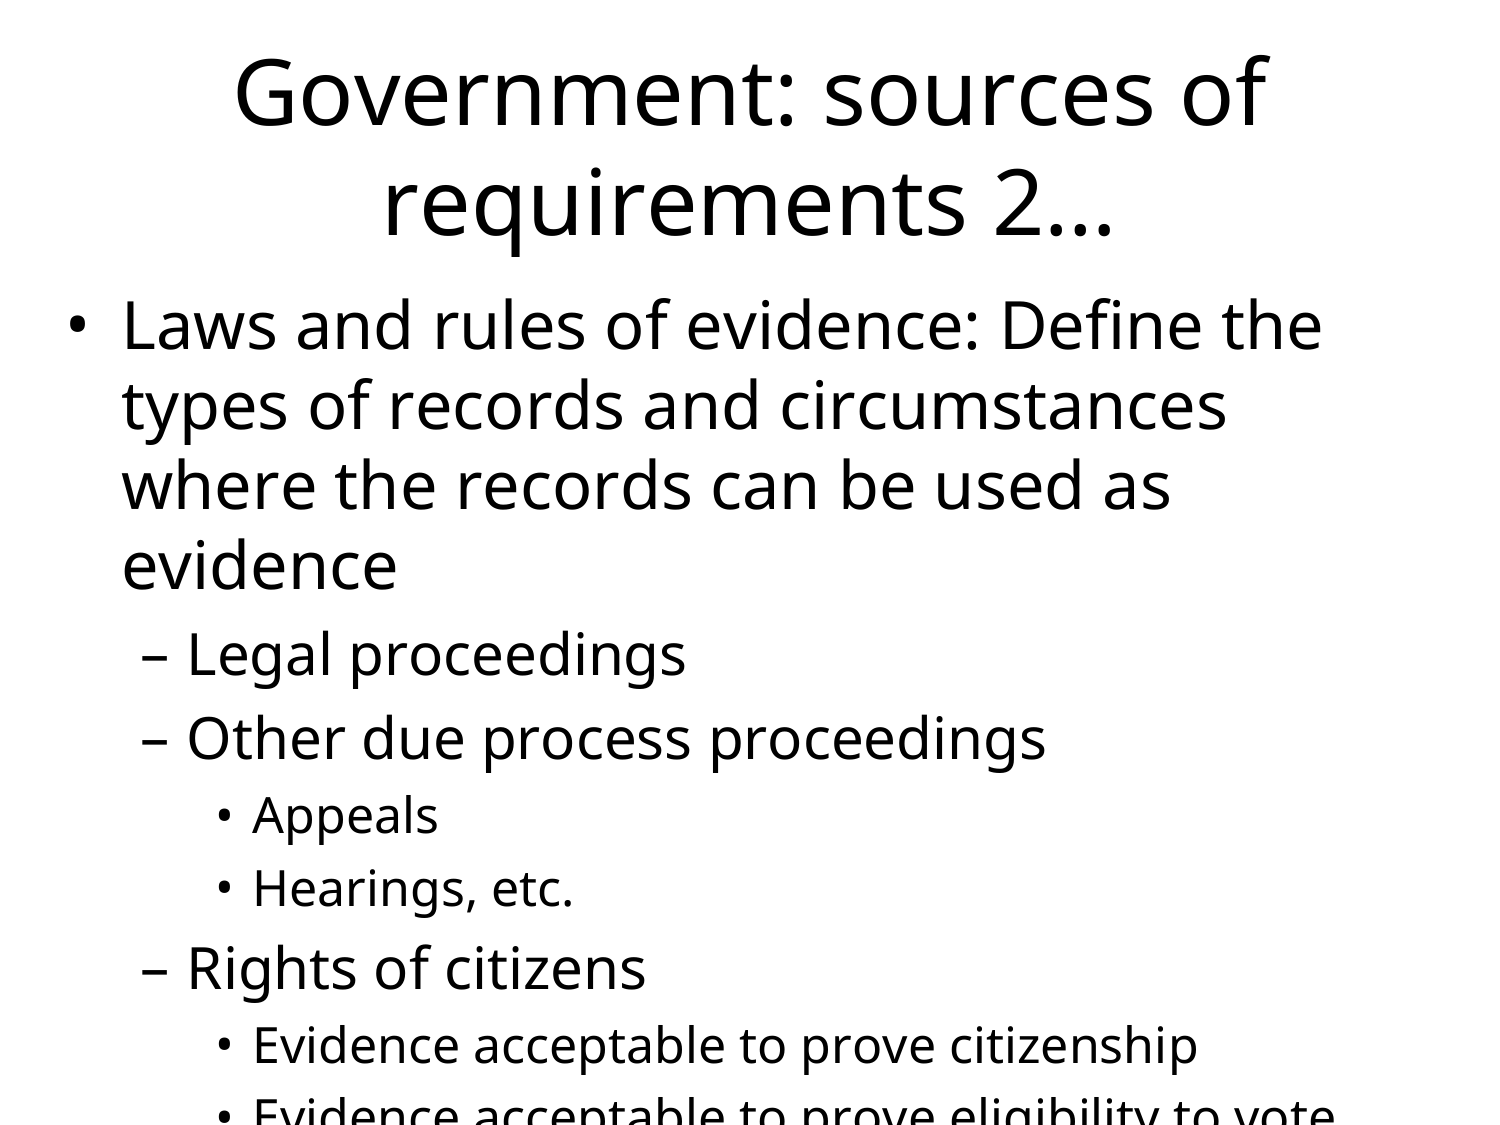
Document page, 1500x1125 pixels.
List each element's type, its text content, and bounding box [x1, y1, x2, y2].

list Laws and rules of evidence: Define the types of records and circumstances where the records can be used as evidence Legal proceedings Other due process proceedings Appeals Hearings, etc. Rights of citizens Evidence acceptable to prove citizenship Evidence acceptable to prove eligibility to vote [50, 275, 1450, 1076]
title Government: sources of requirements 2… [112, 26, 1388, 262]
